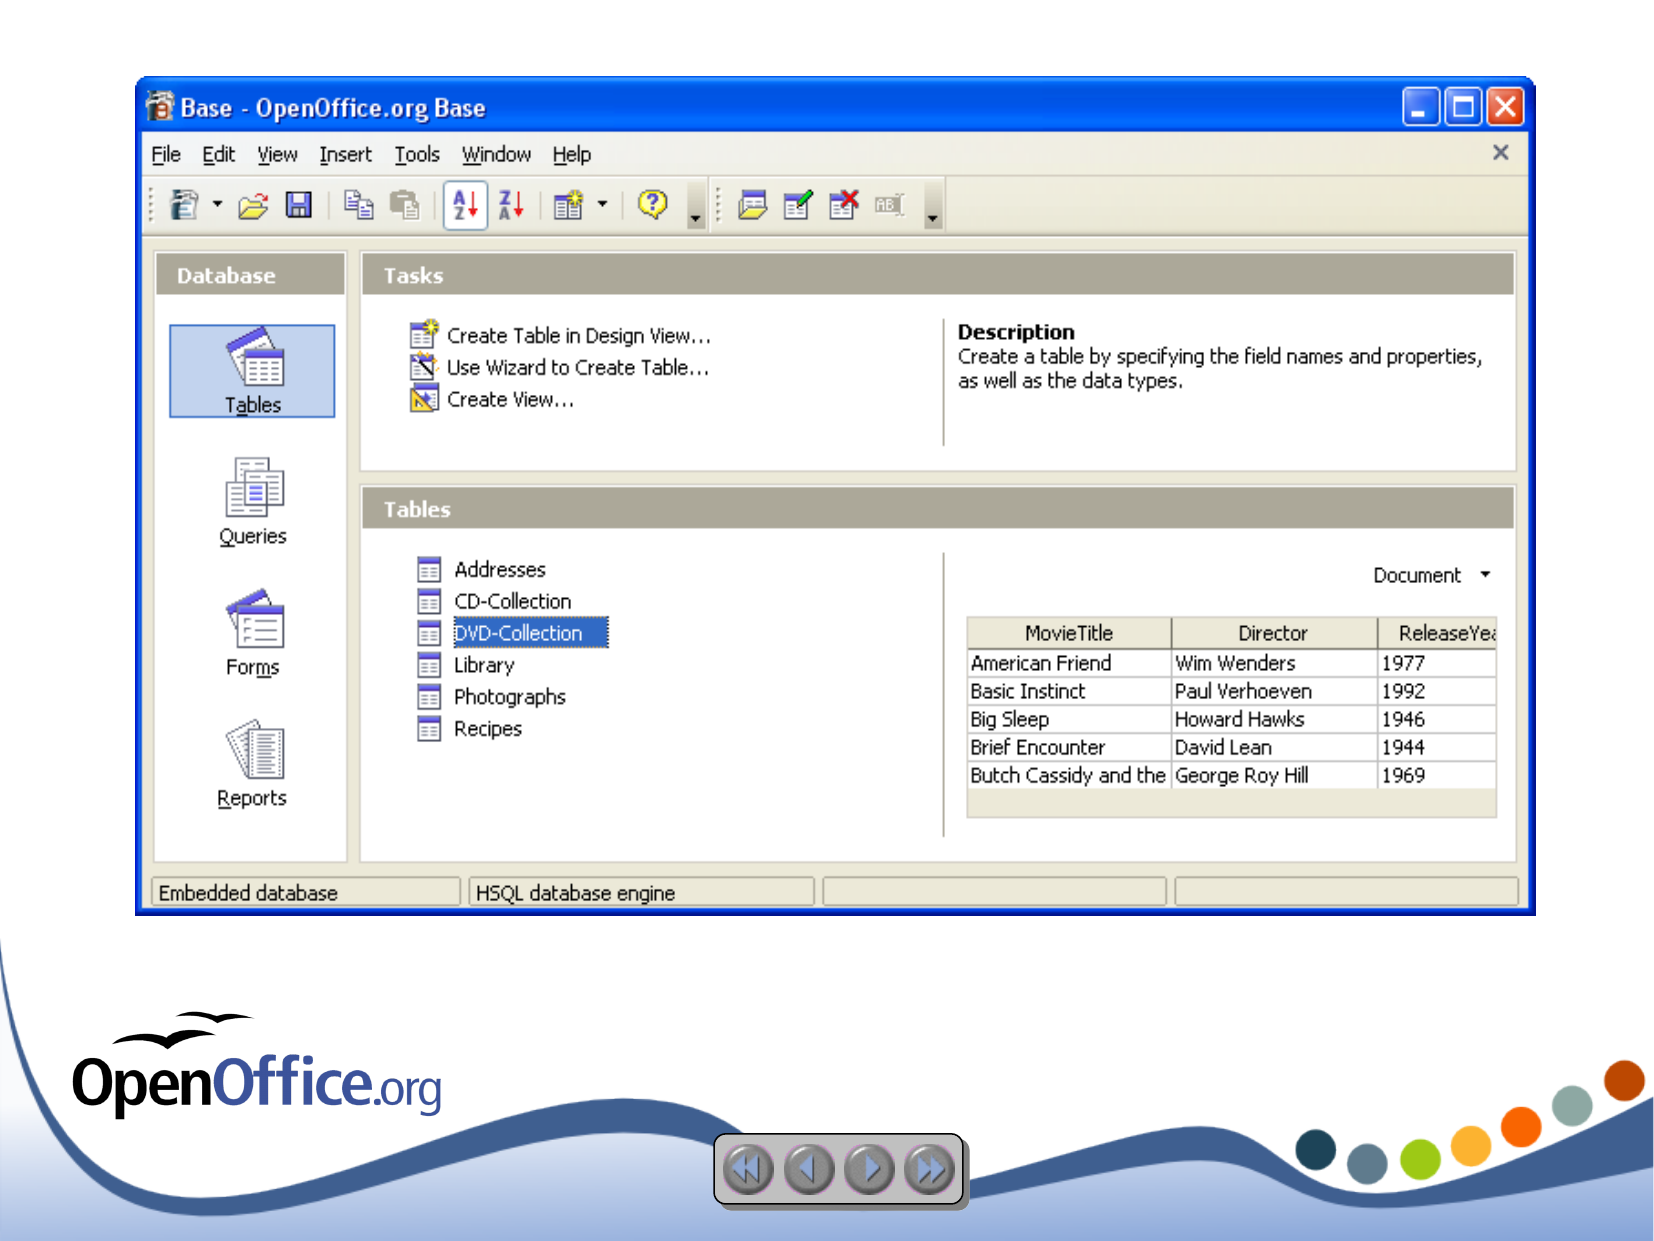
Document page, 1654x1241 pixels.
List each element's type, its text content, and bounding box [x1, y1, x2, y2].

text_box [714, 1133, 963, 1204]
title OpenOffice.org base [82, 49, 1571, 208]
picture [0, 938, 1654, 1241]
picture [135, 76, 1536, 916]
